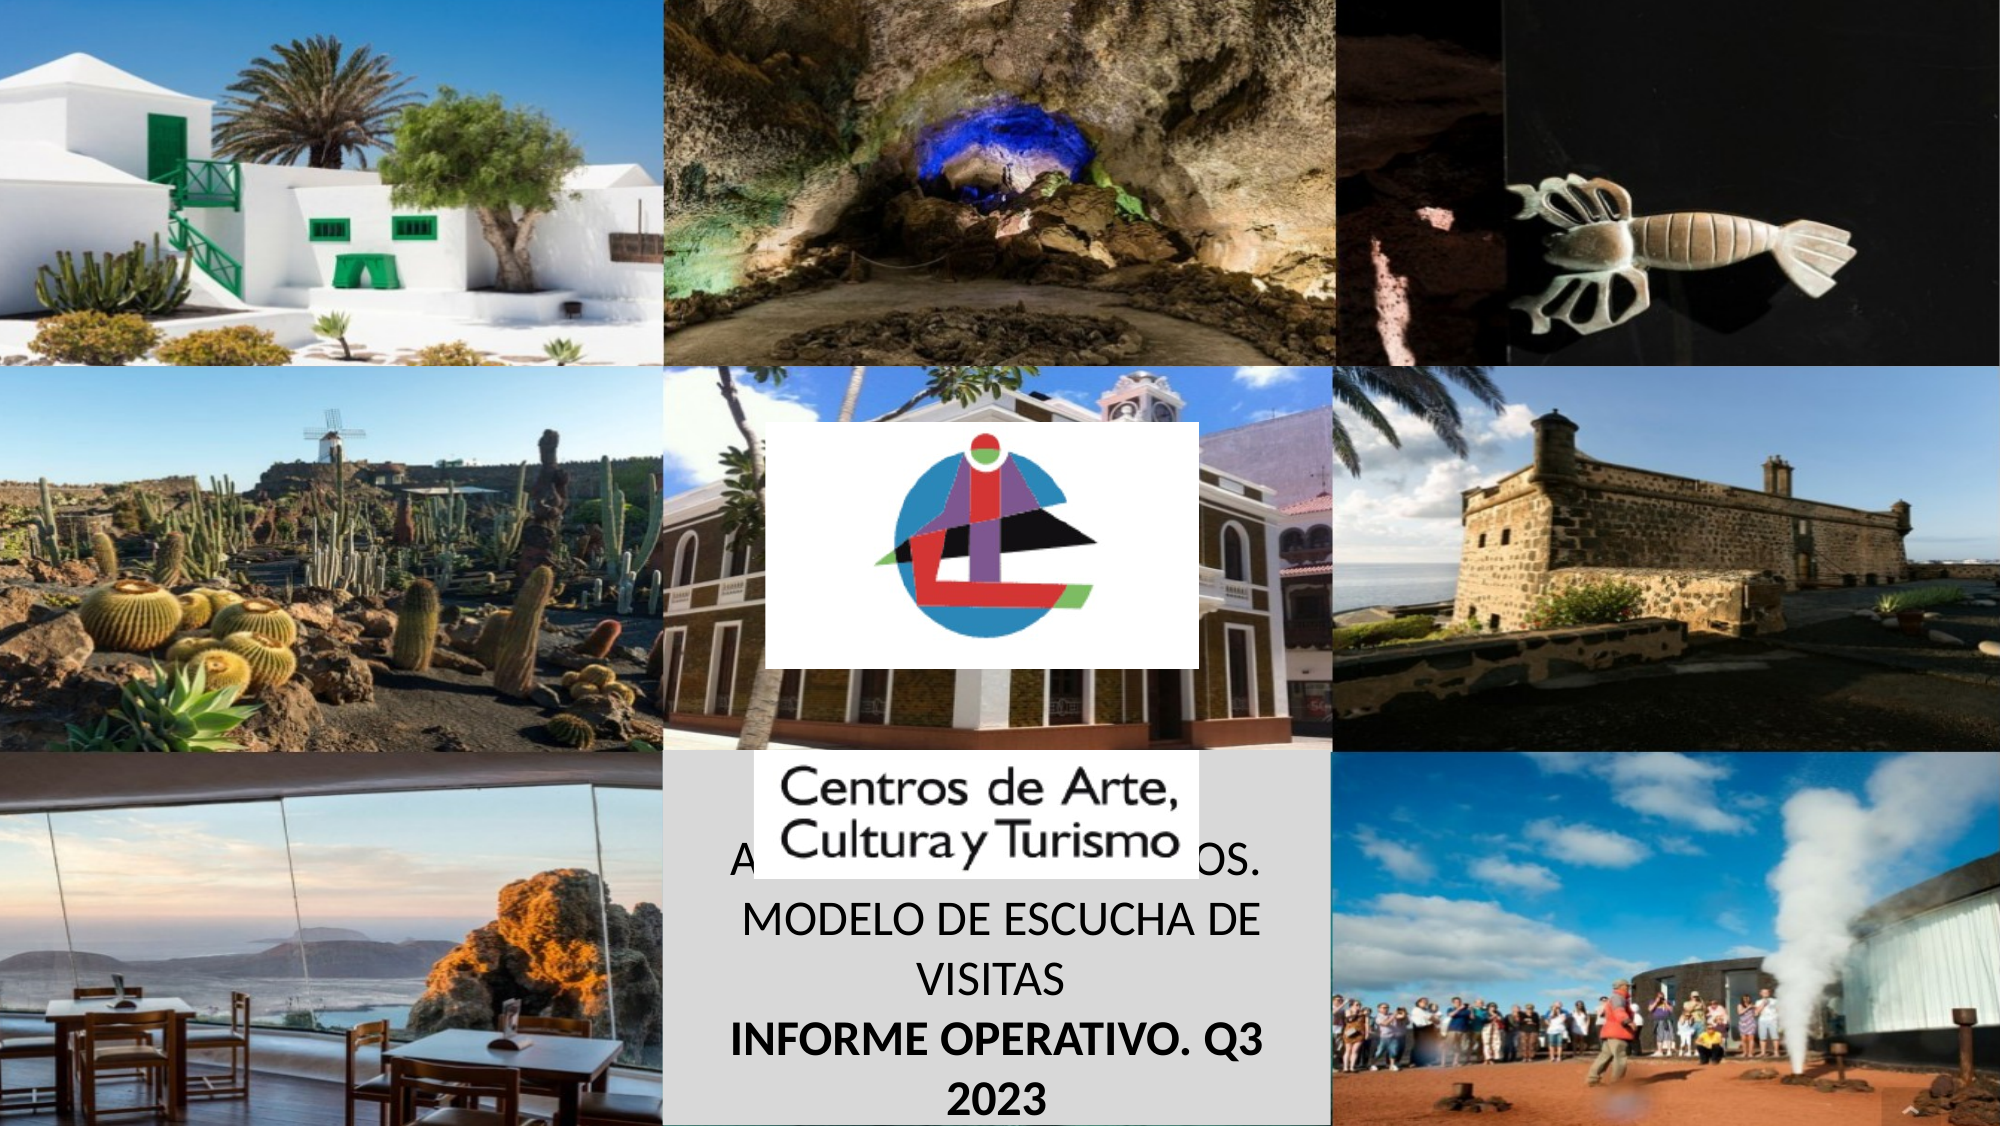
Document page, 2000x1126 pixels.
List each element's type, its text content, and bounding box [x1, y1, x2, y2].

text_box Análisis de Resultados. Modelo de Escucha de Visitas Informe Operativo. Q3 2023 [662, 750, 1331, 1126]
picture [0, 0, 2000, 1126]
picture [1331, 834, 1337, 845]
